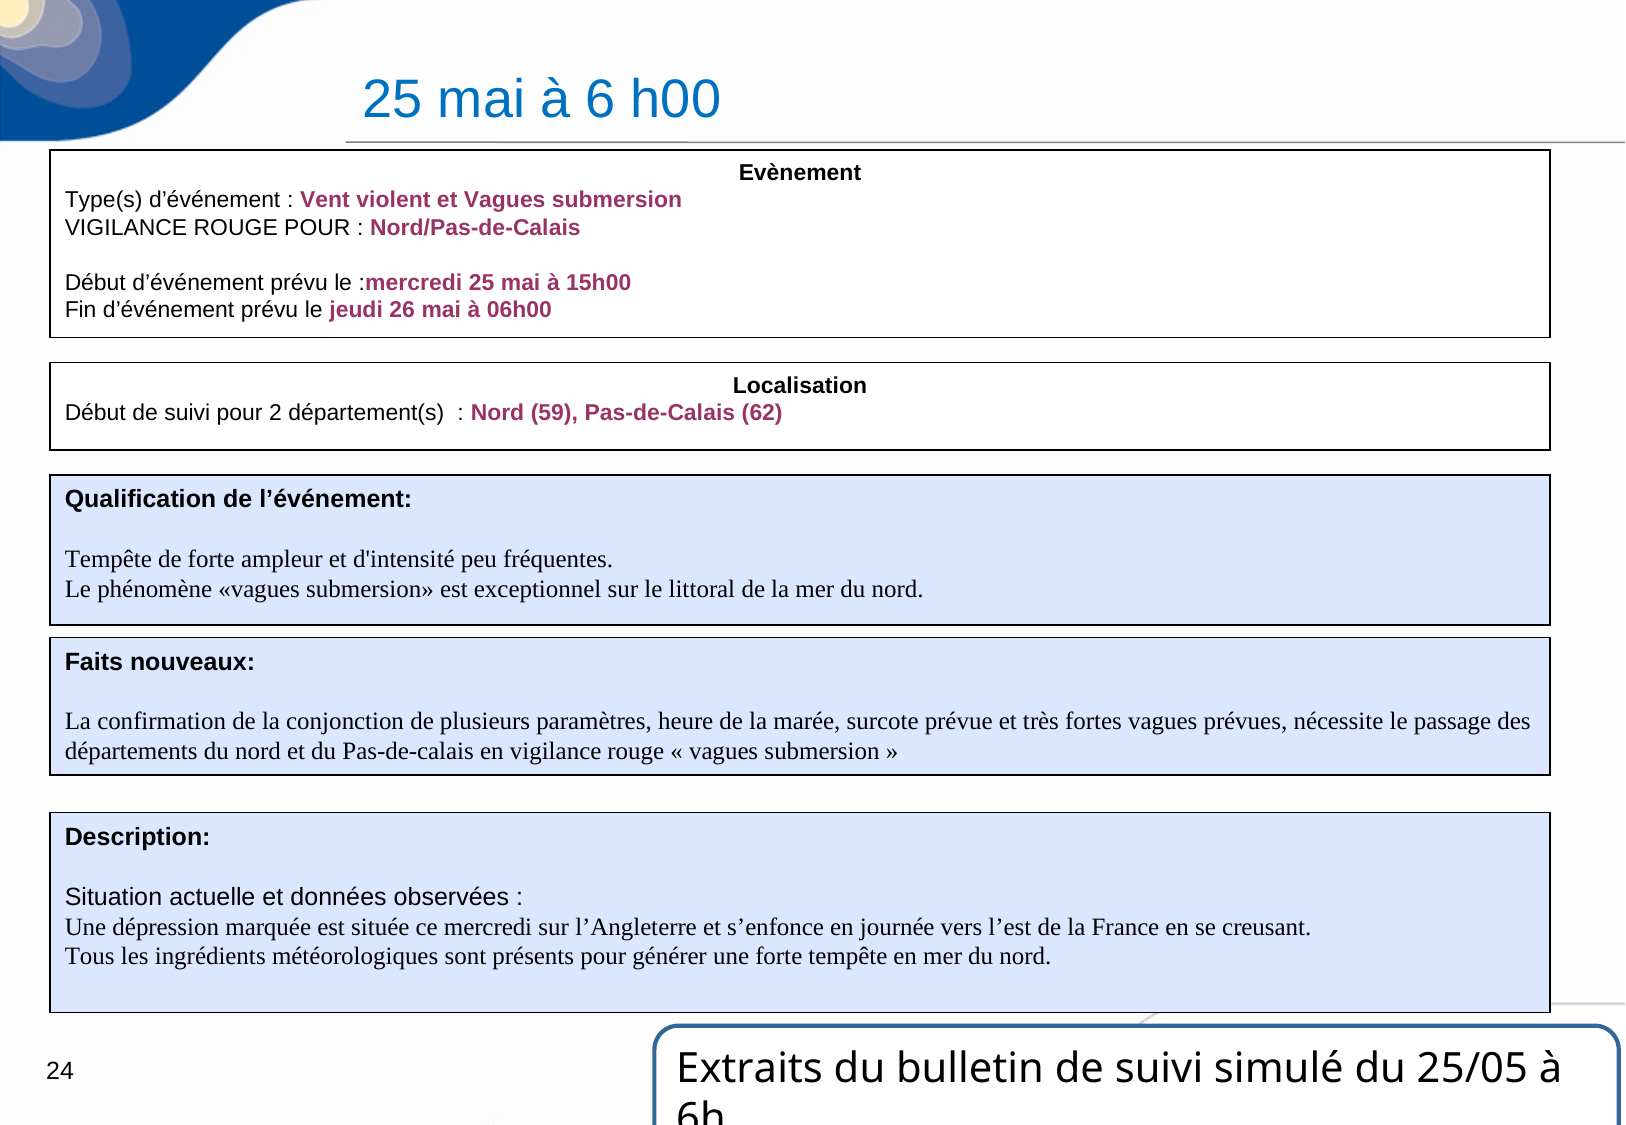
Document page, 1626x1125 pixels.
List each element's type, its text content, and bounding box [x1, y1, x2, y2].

picture [0, 0, 1626, 1125]
text_box Extraits du bulletin de suivi simulé du 25/05 à 6h [654, 1025, 1619, 1125]
text_box Localisation Début de suivi pour 2 département(s) : Nord (59), Pas-de-Calais (62) [50, 362, 1551, 451]
text_box Description: Situation actuelle et données observées : Une dépression marquée est située ce mercredi sur l’Angleterre et s’enfonce en journée vers l’est de la France en se creusant. Tous les ingrédients météorologiques sont présents pour générer une forte tempête en mer du nord. [50, 812, 1551, 1013]
text_box Faits nouveaux: La confirmation de la conjonction de plusieurs paramètres, heure de la marée, surcote prévue et très fortes vagues prévues, nécessite le passage des départements du nord et du Pas-de-calais en vigilance rouge « vagues submersion » [50, 637, 1551, 776]
text_box Evènement Type(s) d’événement : Vent violent et Vagues submersion VIGILANCE ROUGE POUR : Nord/Pas-de-Calais Début d’événement prévu le :mercredi 25 mai à 15h00 Fin d’événement prévu le jeudi 26 mai à 06h00 [50, 149, 1551, 338]
text_box Qualification de l’événement: Tempête de forte ampleur et d'intensité peu fréquentes. Le phénomène «vagues submersion» est exceptionnel sur le littoral de la mer du nord. [50, 474, 1551, 626]
title 25 mai à 6 h00 [347, 64, 1493, 139]
